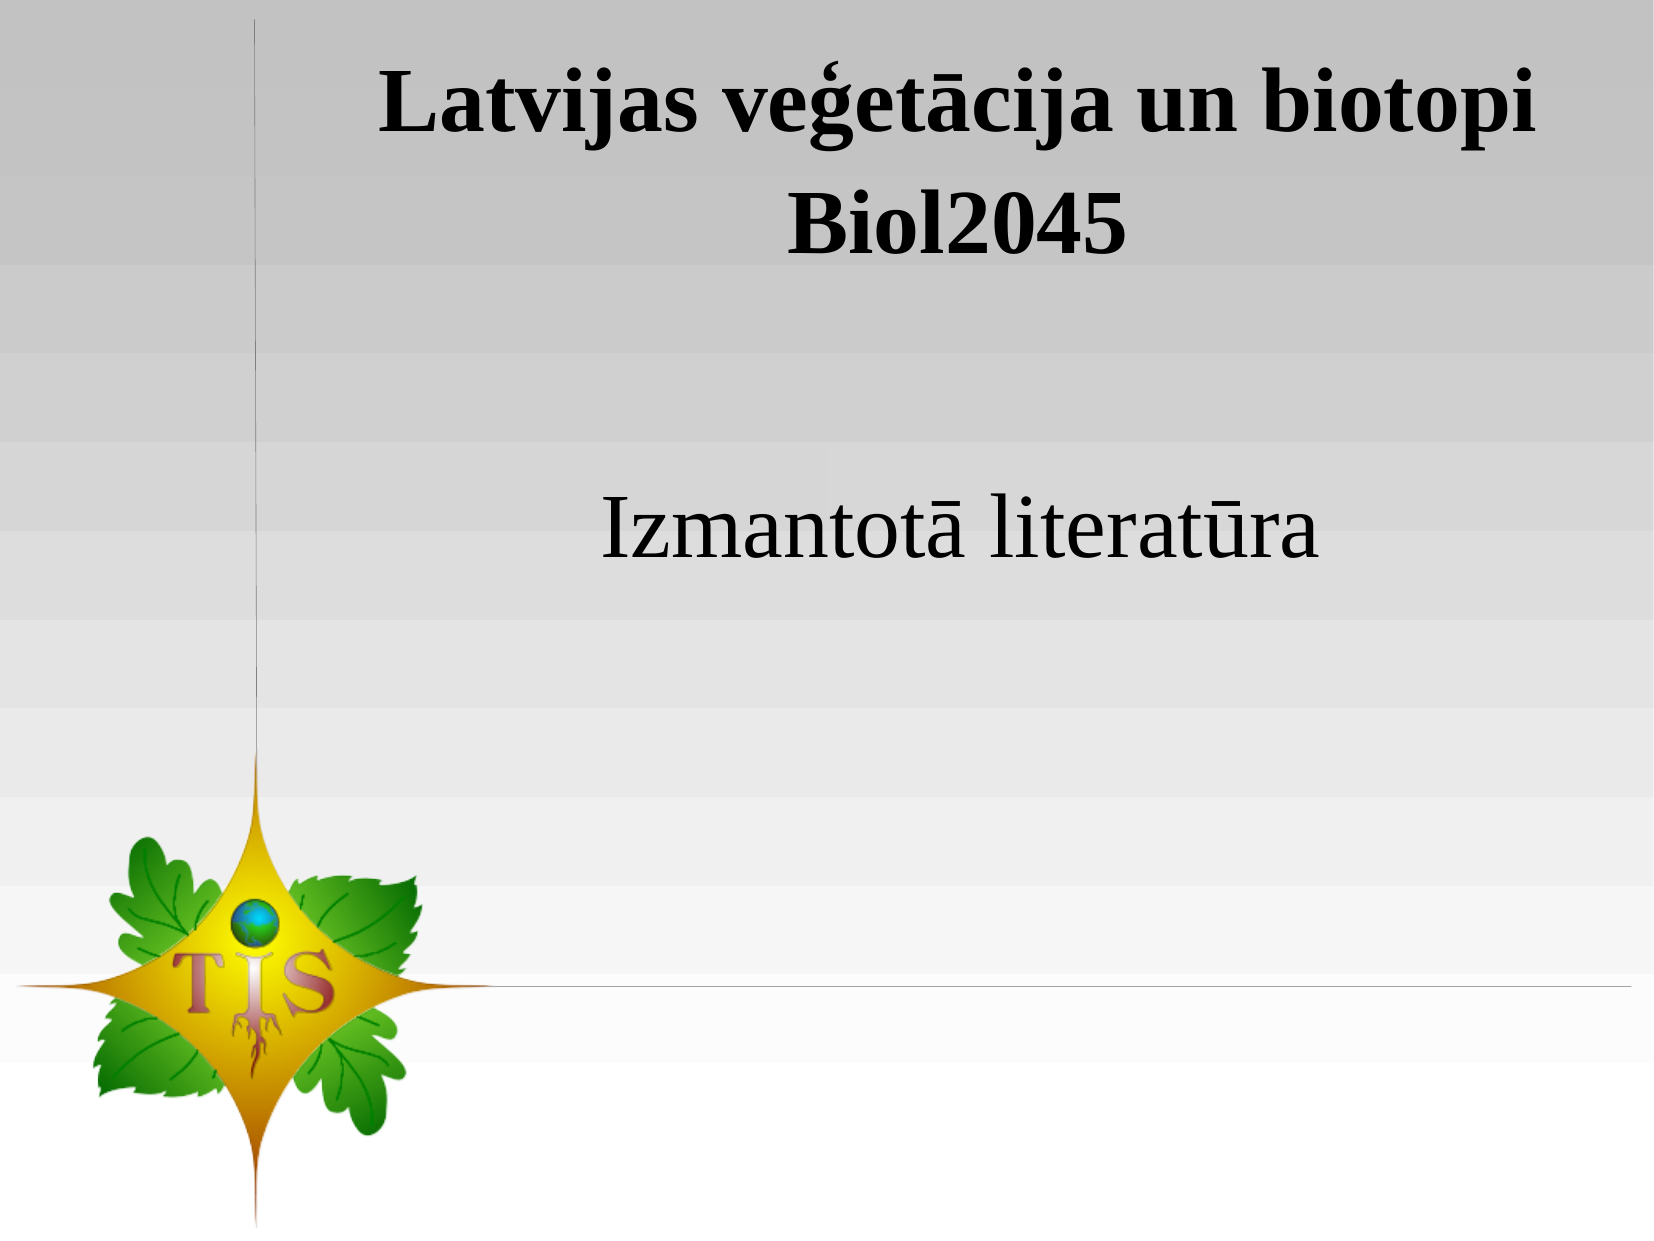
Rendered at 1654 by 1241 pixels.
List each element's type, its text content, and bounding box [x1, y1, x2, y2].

picture [0, 0, 1654, 1241]
title Izmantotā literatūra [327, 413, 1595, 621]
